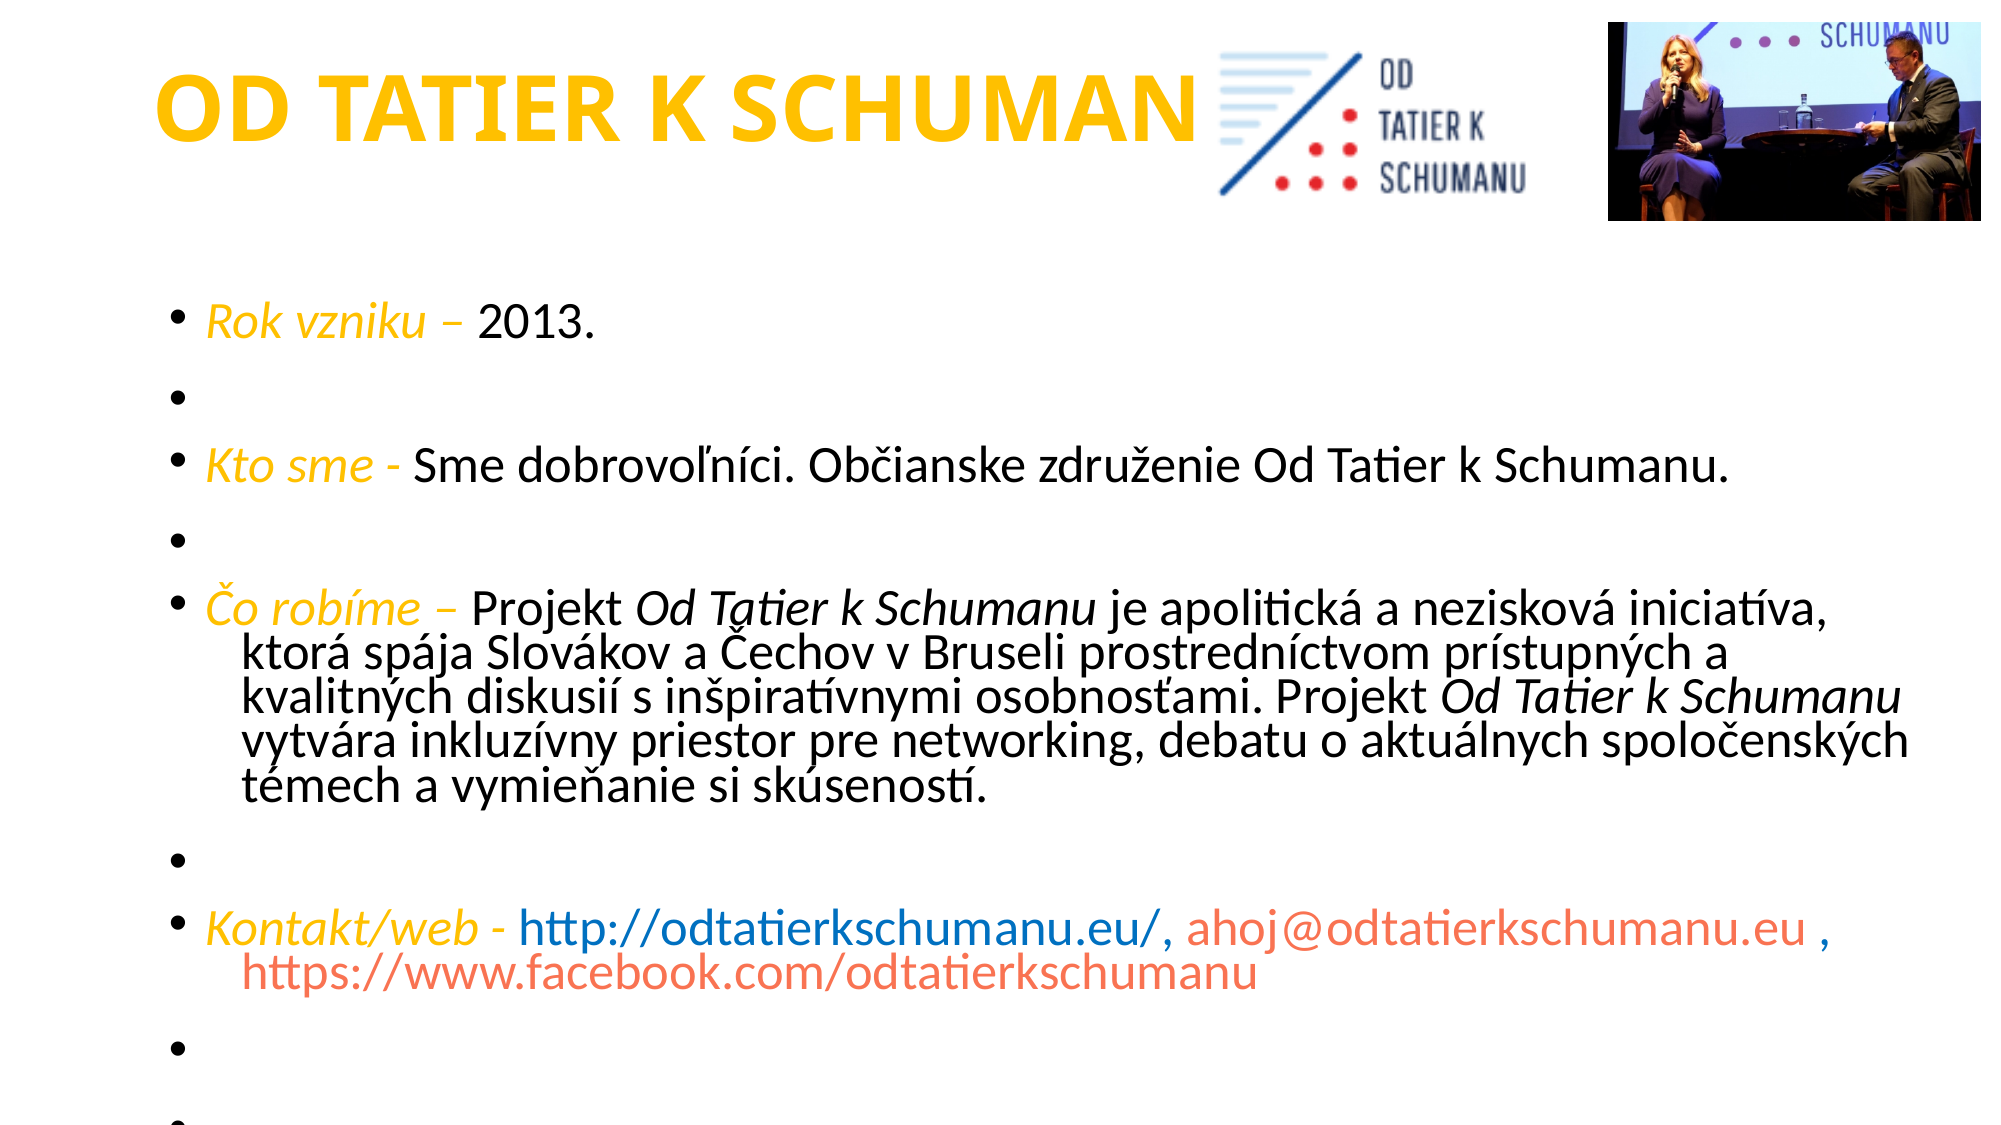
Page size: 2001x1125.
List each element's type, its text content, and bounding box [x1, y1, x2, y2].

picture [1608, 22, 1981, 221]
picture [1202, 16, 1557, 237]
list Rok vzniku – 2013. Kto sme - Sme dobrovoľníci. Občianske združenie Od Tatier k Schumanu. Čo robíme – Projekt Od Tatier k Schumanu je apolitická a nezisková iniciatíva, ktorá spája Slovákov a Čechov v Bruseli prostredníctvom prístupných a kvalitných diskusií s inšpiratívnymi osobnosťami. Projekt Od Tatier k Schumanu vytvára inkluzívny priestor pre networking, debatu o aktuálnych spoločenských témech a vymieňanie si skúseností. Kontakt/web - http://odtatierkschumanu.eu/, ahoj@odtatierkschumanu.eu , https://www.facebook.com/odtatierkschumanu [153, 295, 1928, 1010]
title OD TATIER K SCHUMANU [137, 3, 1863, 221]
